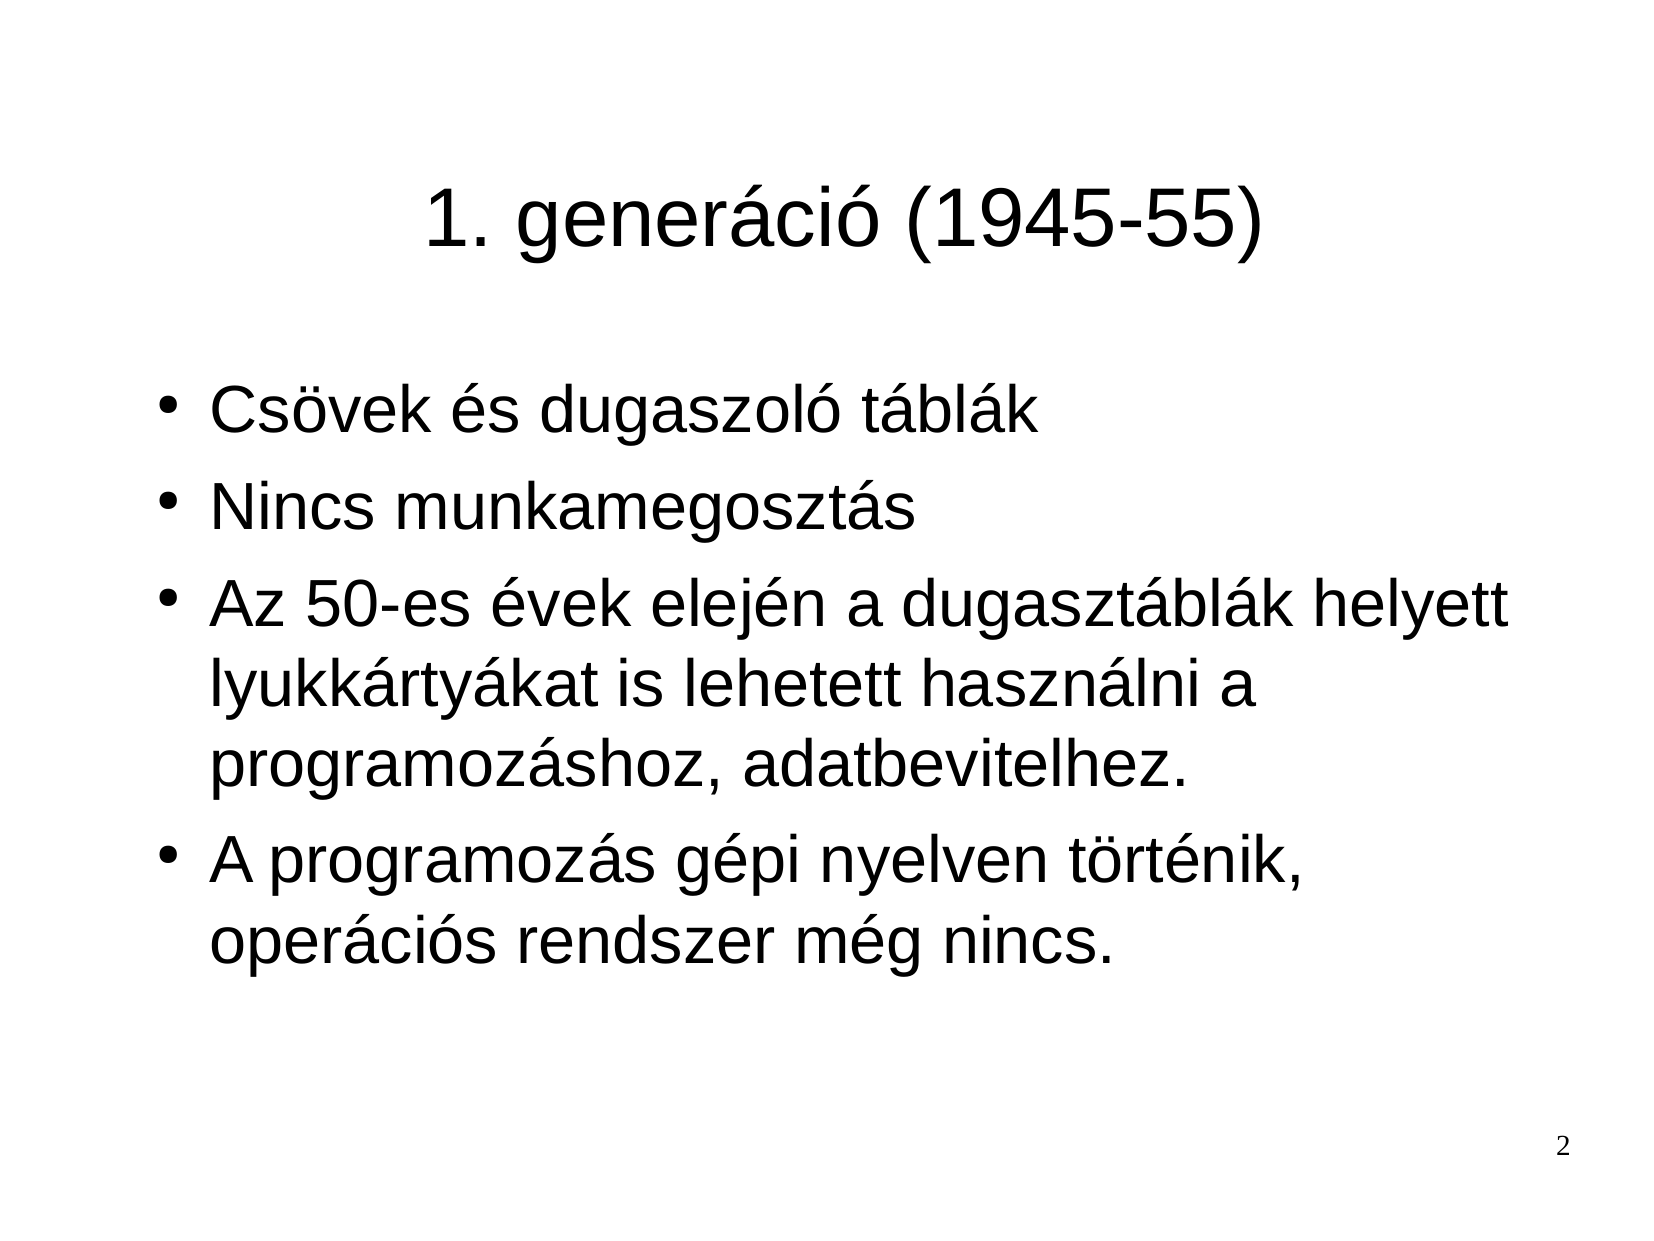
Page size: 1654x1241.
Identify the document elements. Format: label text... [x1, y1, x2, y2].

title 1. generáció (1945-55) [124, 110, 1530, 317]
list Csövek és dugaszoló táblák Nincs munkamegosztás Az 50-es évek elején a dugasztáblák helyett lyukkártyákat is lehetett használni a programozáshoz, adatbevitelhez. A programozás gépi nyelven történik, operációs rendszer még nincs. [124, 358, 1530, 1103]
